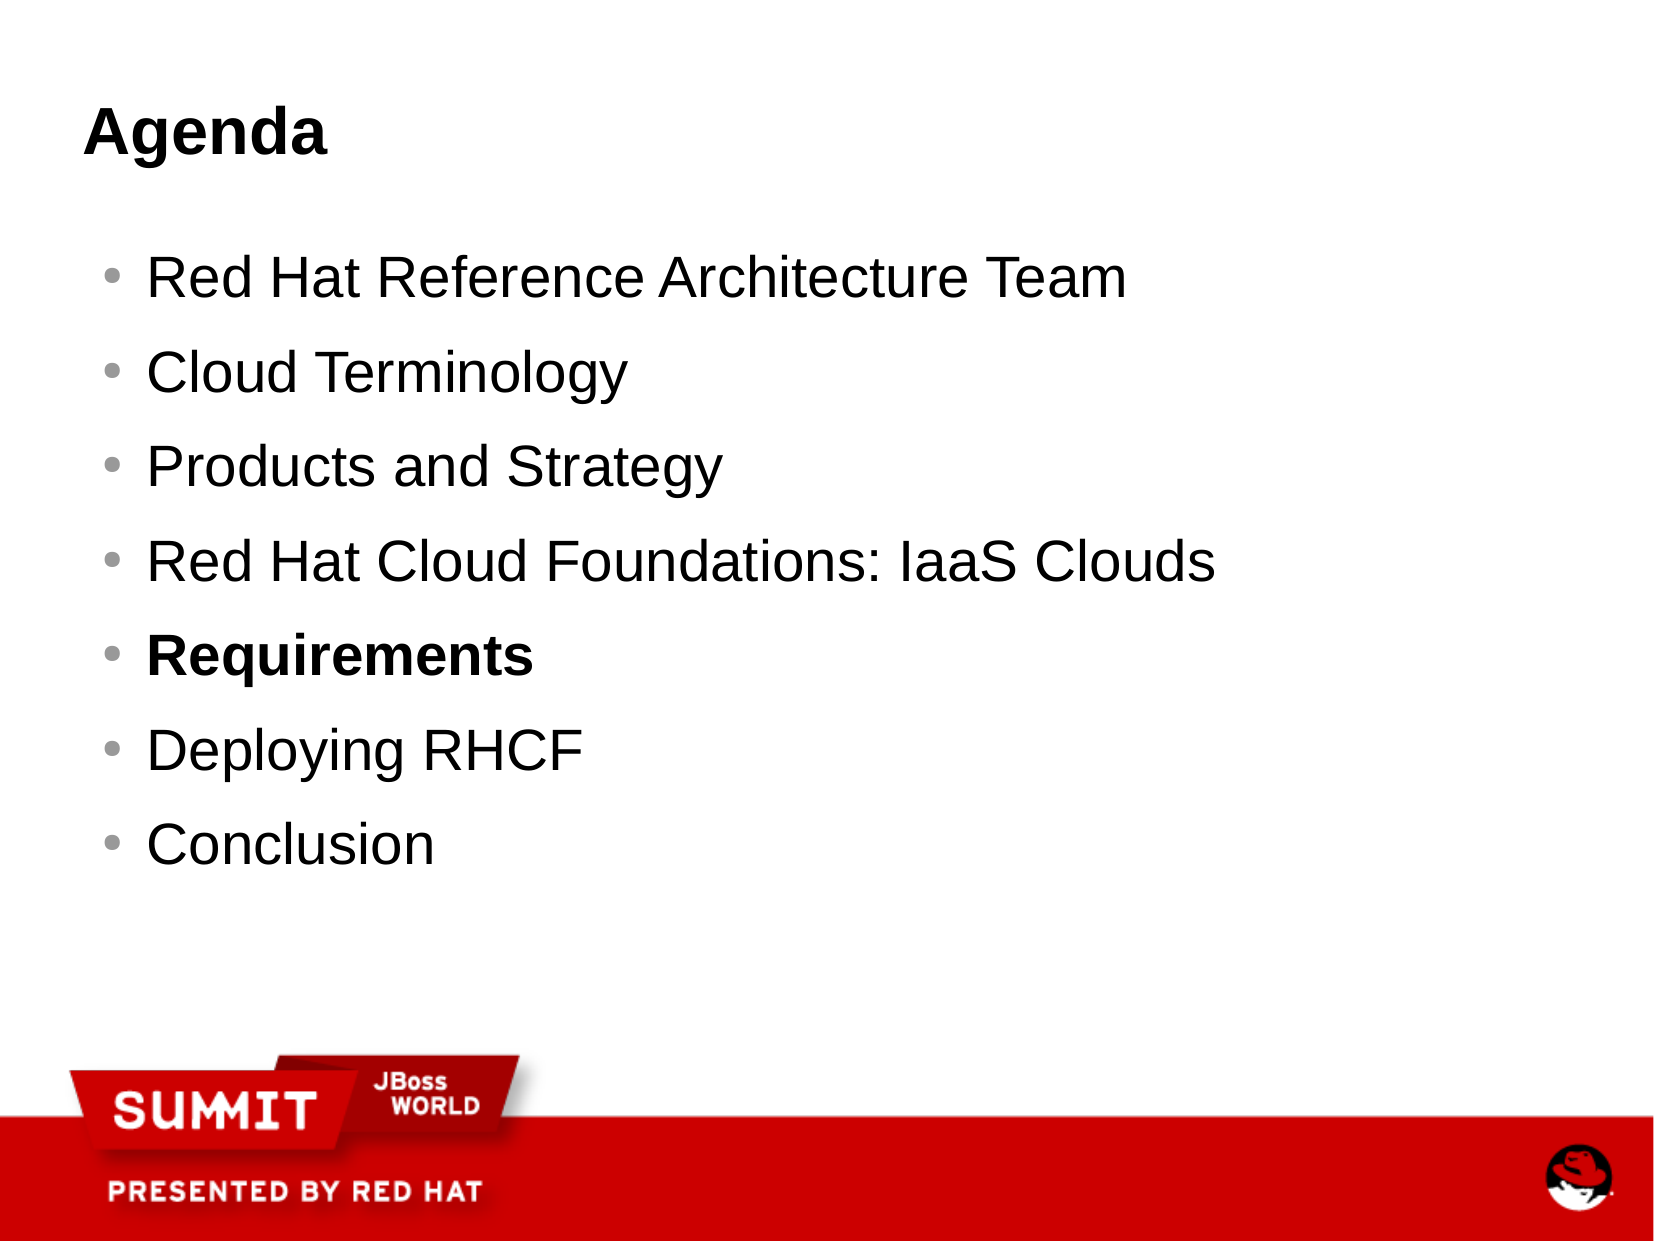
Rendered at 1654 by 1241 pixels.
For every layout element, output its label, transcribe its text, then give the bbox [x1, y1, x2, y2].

title Agenda [82, 37, 1571, 226]
picture [0, 1043, 1654, 1241]
list Red Hat Reference Architecture Team Cloud Terminology Products and Strategy Red Hat Cloud Foundations: IaaS Clouds Requirements Deploying RHCF Conclusion [86, 244, 1576, 1039]
